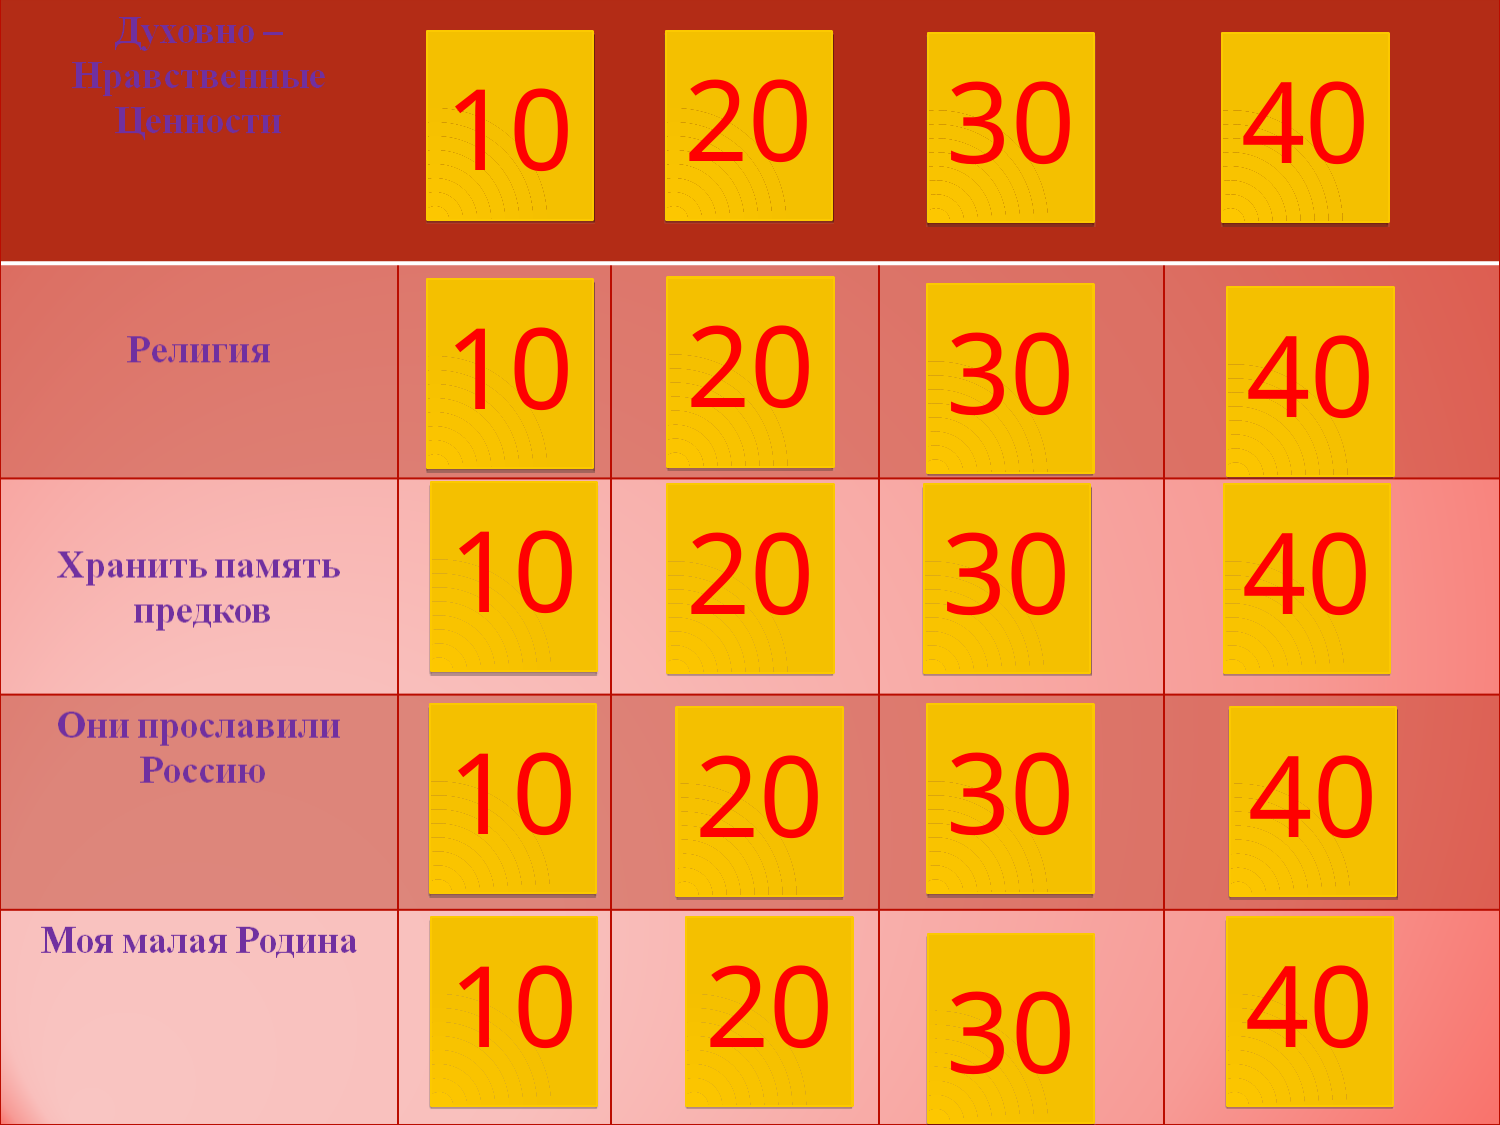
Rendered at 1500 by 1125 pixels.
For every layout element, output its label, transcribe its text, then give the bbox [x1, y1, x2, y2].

text_box 30 [924, 484, 1090, 673]
text_box 40 [1227, 287, 1394, 476]
picture [0, 0, 1500, 1125]
text_box 10 [427, 31, 593, 220]
text_box 30 [928, 33, 1094, 222]
text_box 10 [431, 917, 597, 1106]
text_box 30 [928, 934, 1094, 1123]
text_box 10 [431, 482, 597, 671]
text_box 10 [427, 279, 593, 468]
text_box 40 [1224, 484, 1390, 673]
text_box 40 [1230, 707, 1396, 896]
text_box 20 [667, 484, 834, 673]
text_box 20 [676, 707, 843, 896]
text_box 40 [1222, 33, 1389, 222]
text_box 20 [666, 31, 832, 220]
text_box 20 [667, 277, 834, 467]
text_box 20 [686, 917, 853, 1106]
text_box 10 [430, 704, 596, 893]
text_box 30 [927, 704, 1094, 893]
text_box 40 [1227, 917, 1393, 1106]
text_box 30 [927, 284, 1094, 473]
